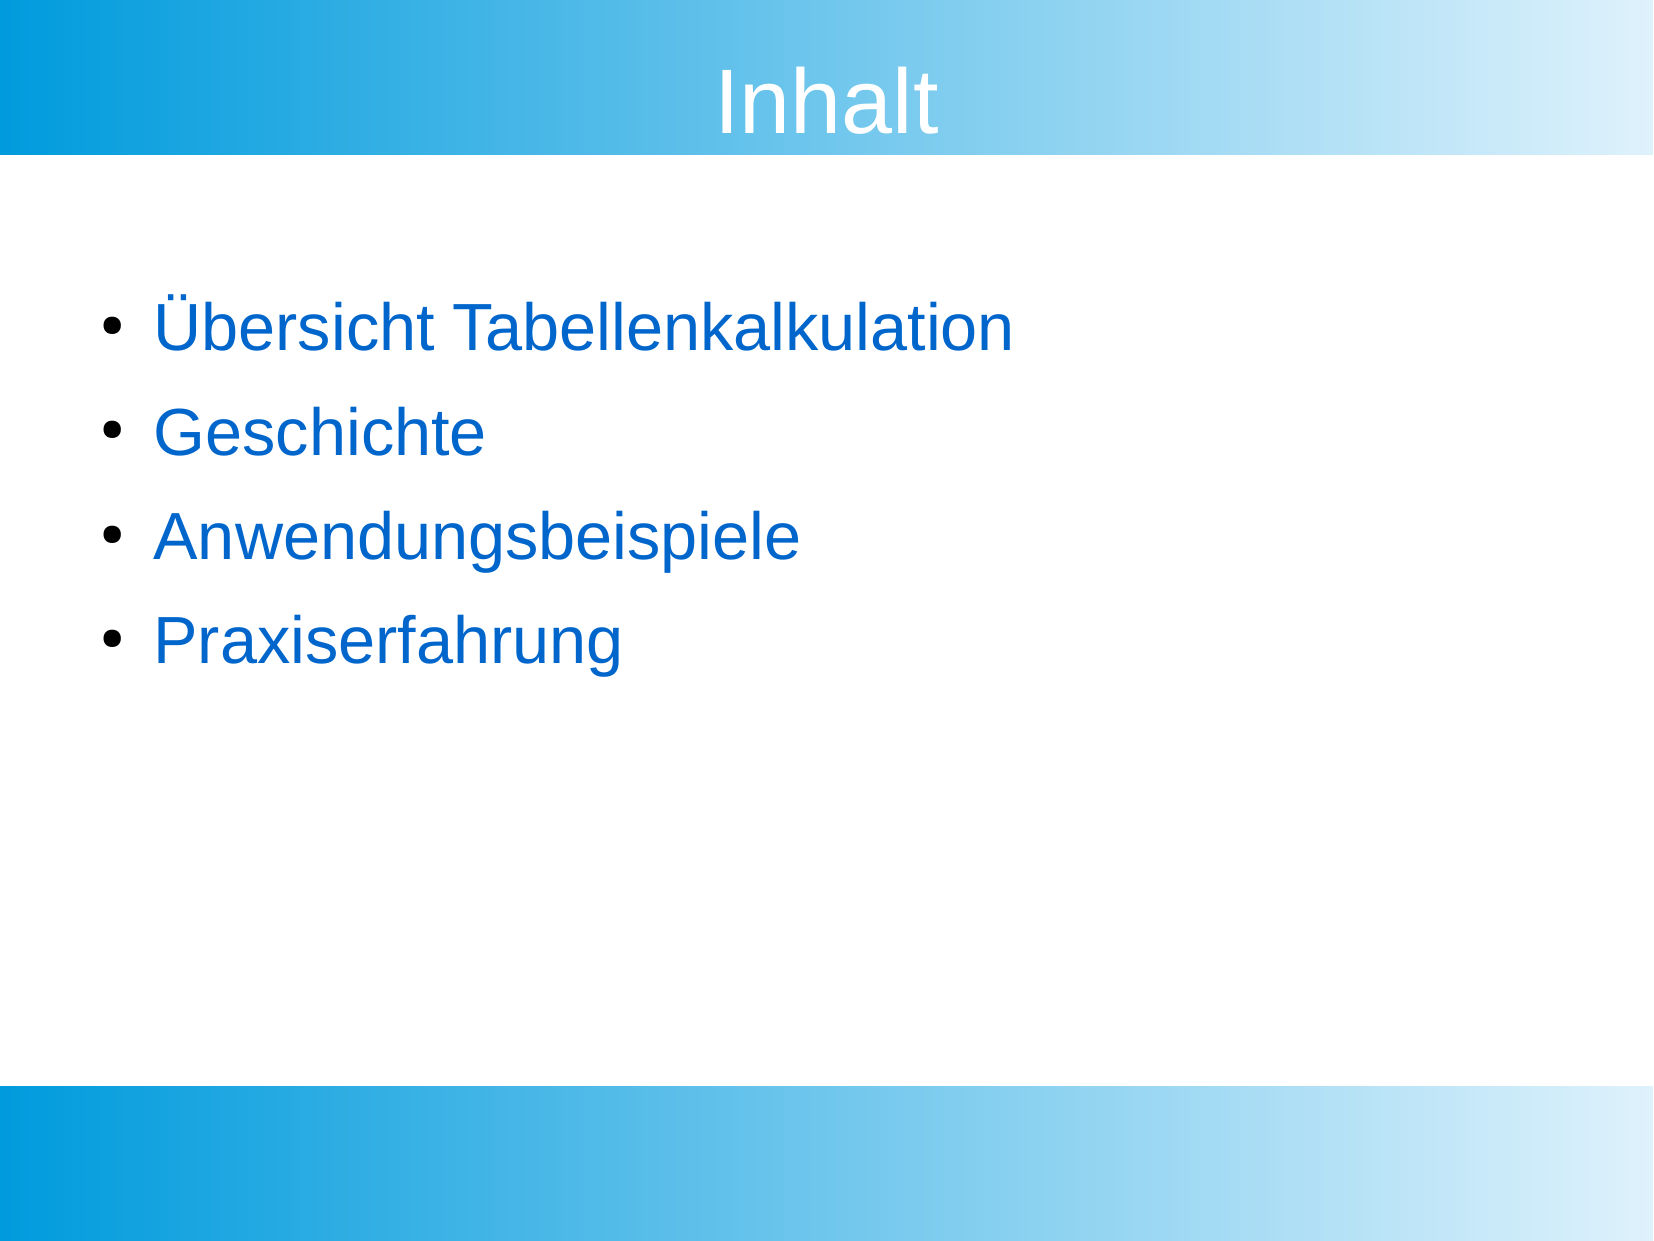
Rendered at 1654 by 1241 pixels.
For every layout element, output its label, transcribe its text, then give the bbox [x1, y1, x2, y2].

list Übersicht Tabellenkalkulation Geschichte Anwendungsbeispiele Praxiserfahrung [82, 290, 1571, 1010]
title Inhalt [82, 49, 1571, 155]
